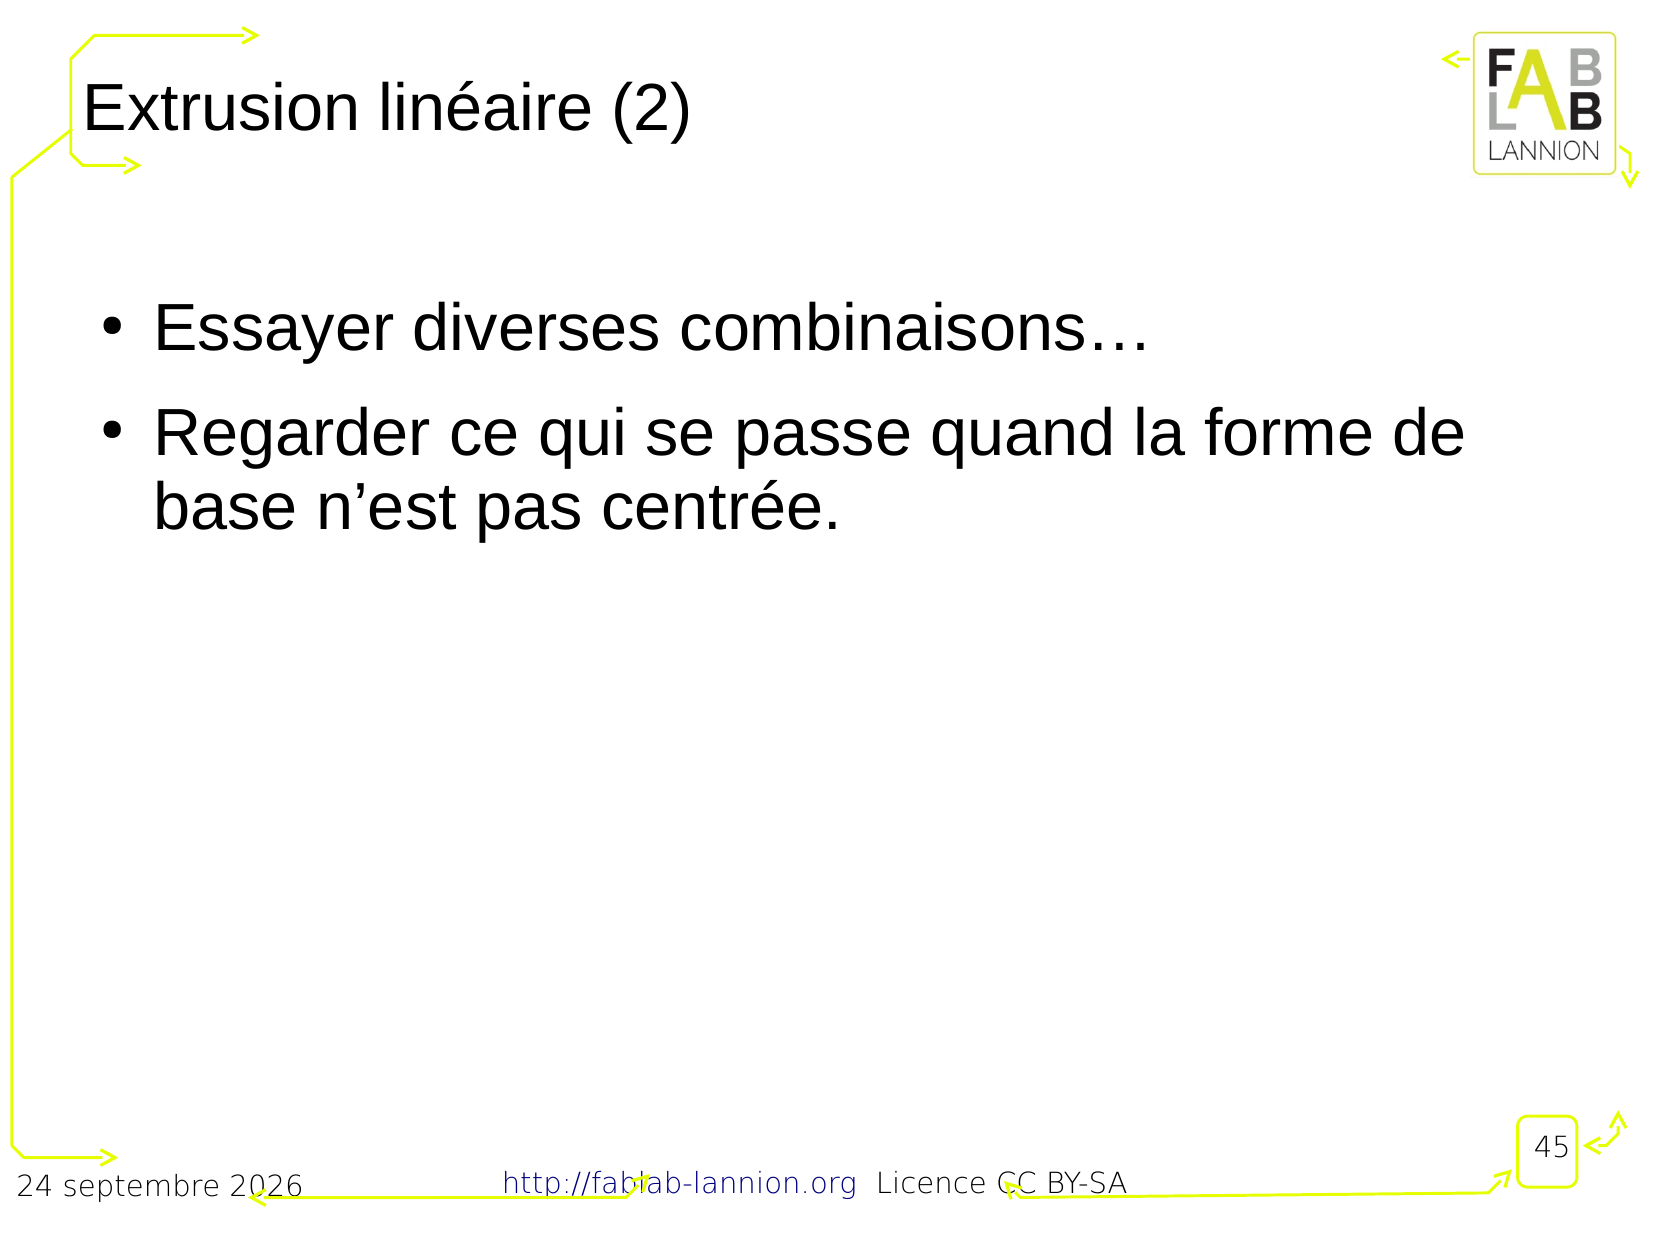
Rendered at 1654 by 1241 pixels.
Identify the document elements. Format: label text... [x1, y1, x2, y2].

title Extrusion linéaire (2) [82, 49, 1441, 166]
list Essayer diverses combinaisons… Regarder ce qui se passe quand la forme de base n’est pas centrée. [82, 290, 1571, 1010]
picture [1470, 29, 1619, 178]
